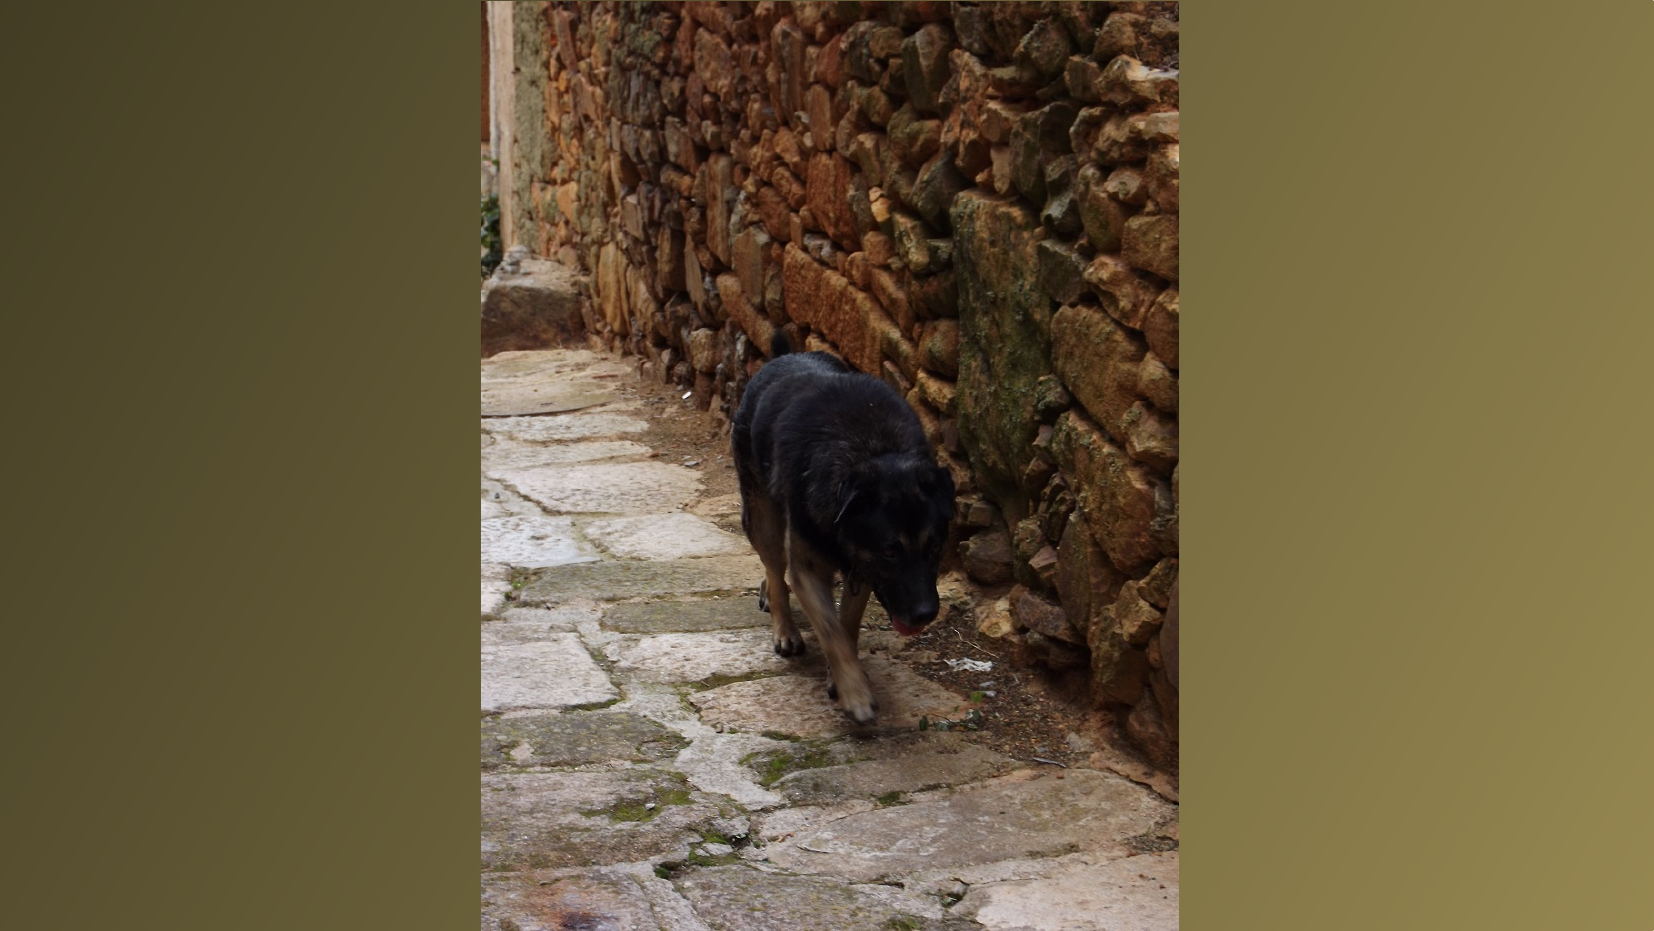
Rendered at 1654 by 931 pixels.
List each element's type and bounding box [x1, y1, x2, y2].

picture [481, 1, 1179, 931]
